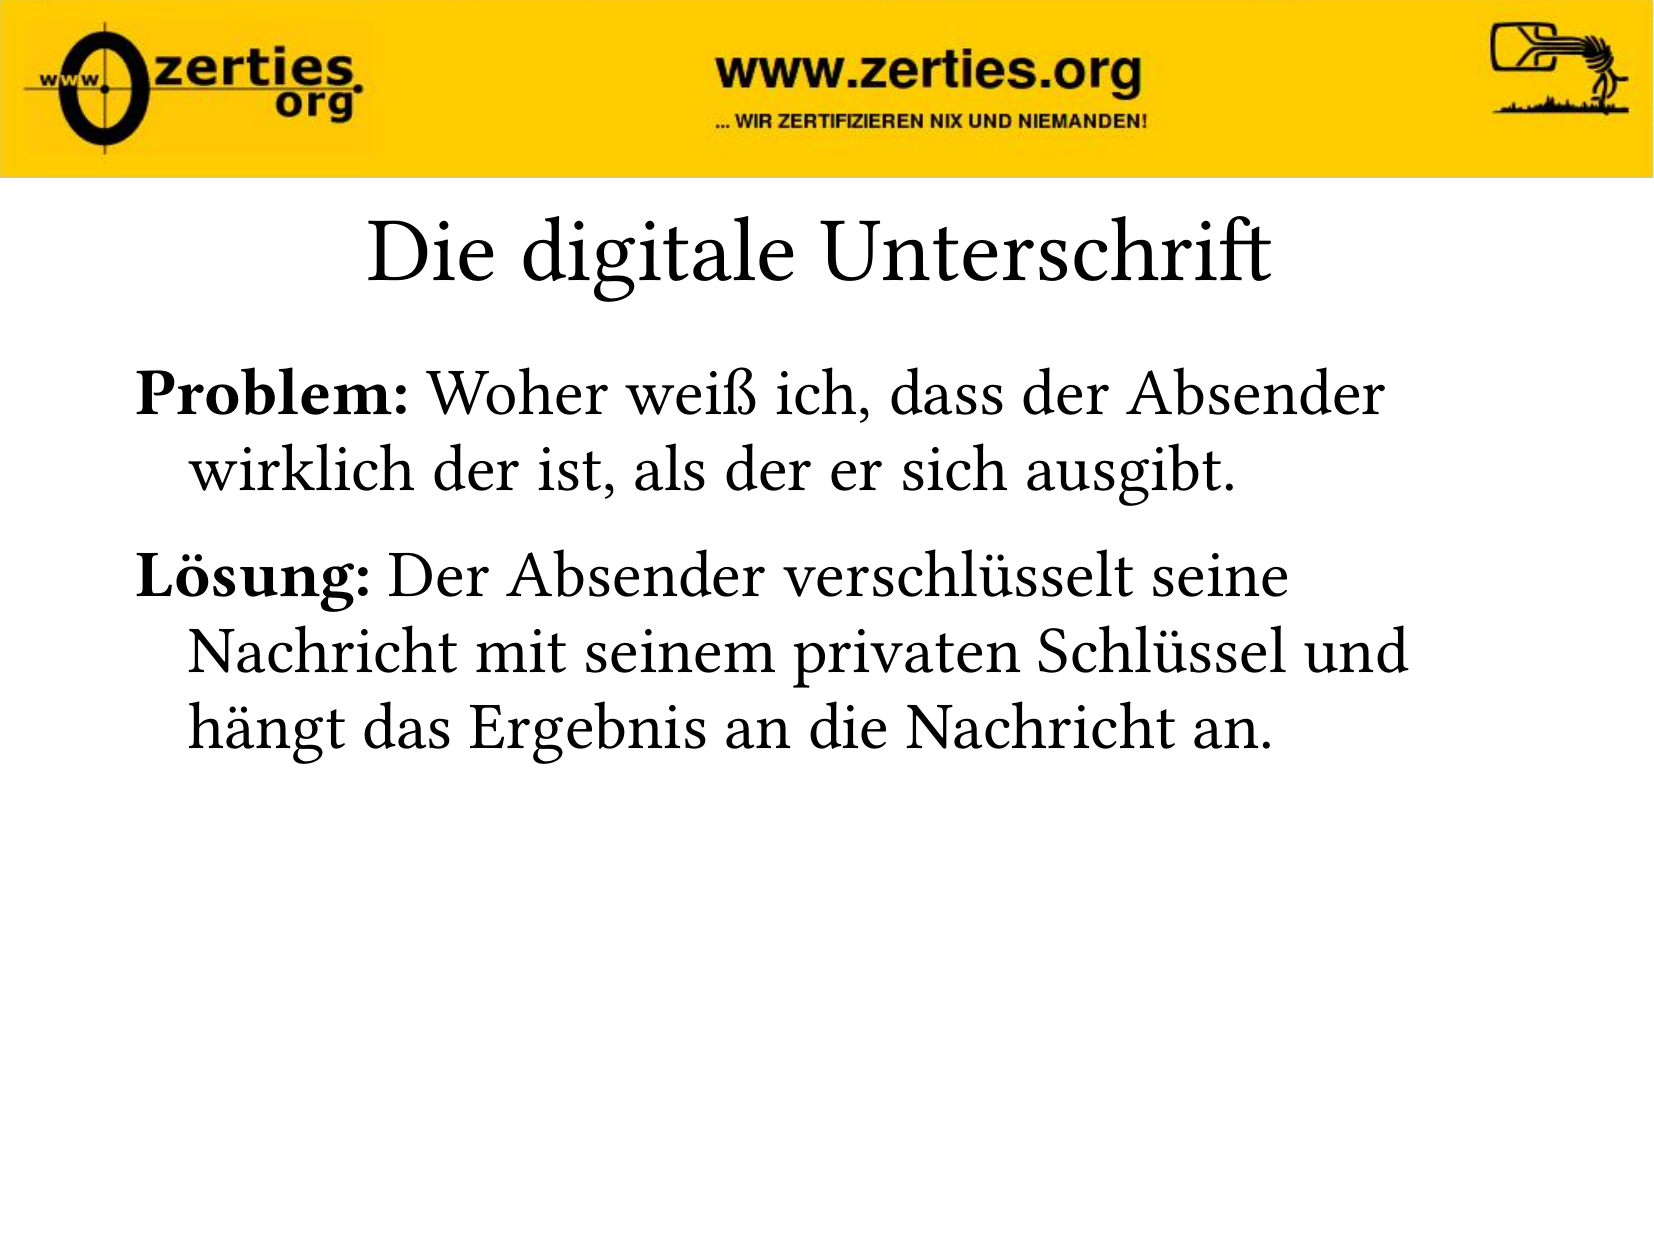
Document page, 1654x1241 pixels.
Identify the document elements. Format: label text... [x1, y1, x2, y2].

list Problem: Woher weiß ich, dass der Absender wirklich der ist, als der er sich ausgibt. Lösung: Der Absender verschlüsselt seine Nachricht mit seinem privaten Schlüssel und hängt das Ergebnis an die Nachricht an. [118, 354, 1531, 1136]
picture [0, 0, 1654, 178]
title Die digitale Unterschrift [76, 177, 1565, 326]
